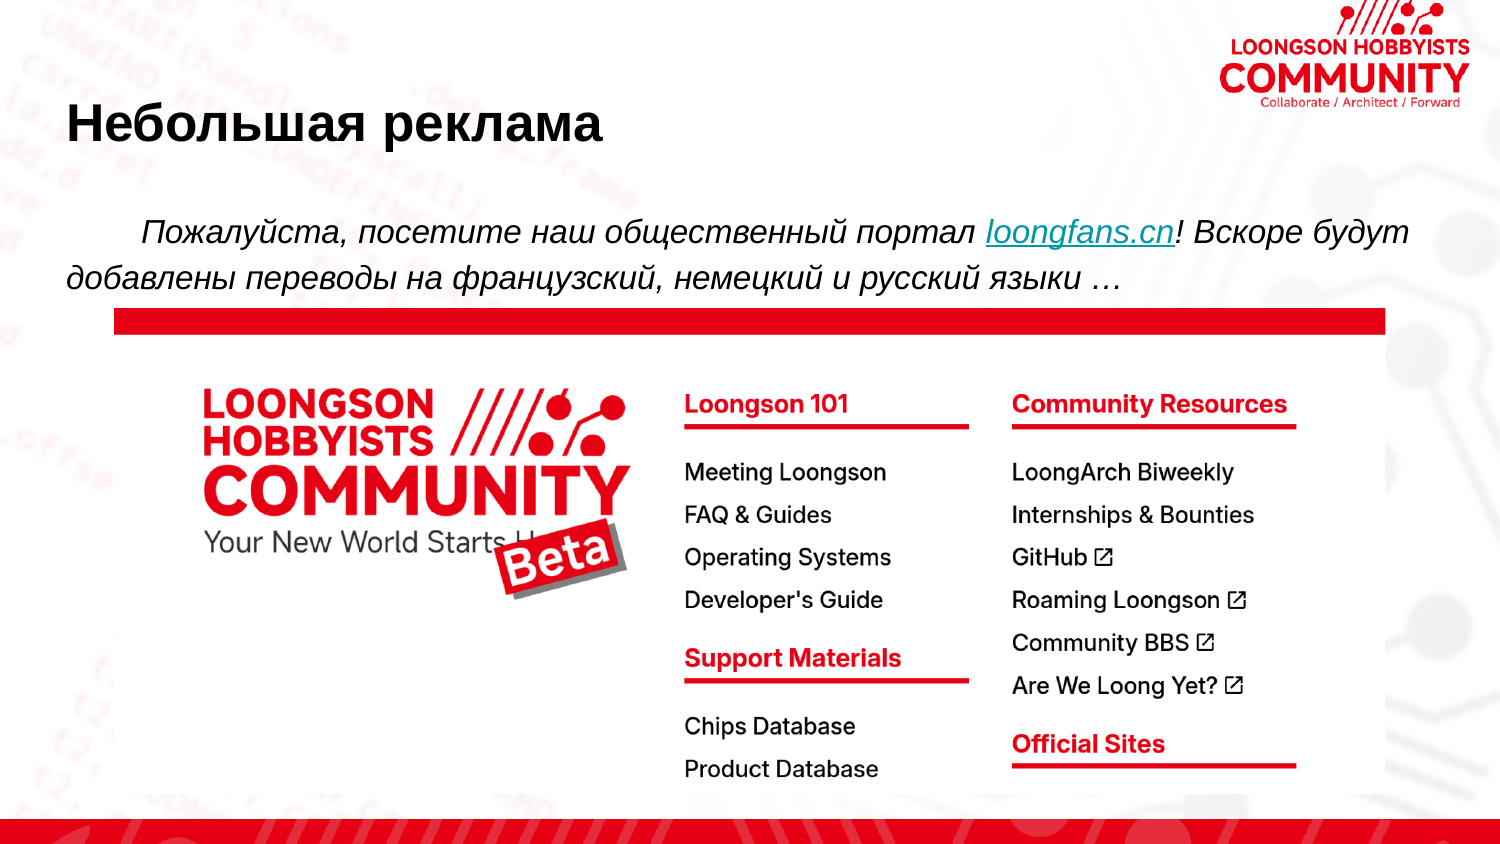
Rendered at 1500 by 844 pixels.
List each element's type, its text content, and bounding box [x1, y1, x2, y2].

picture [0, 0, 1500, 844]
list Пожалуйста, посетите наш общественный портал loongfans.cn! Вскоре будут добавлены переводы на французский, немецкий и русский языки … [51, 189, 1449, 807]
title Небольшая реклама [51, 72, 1449, 167]
